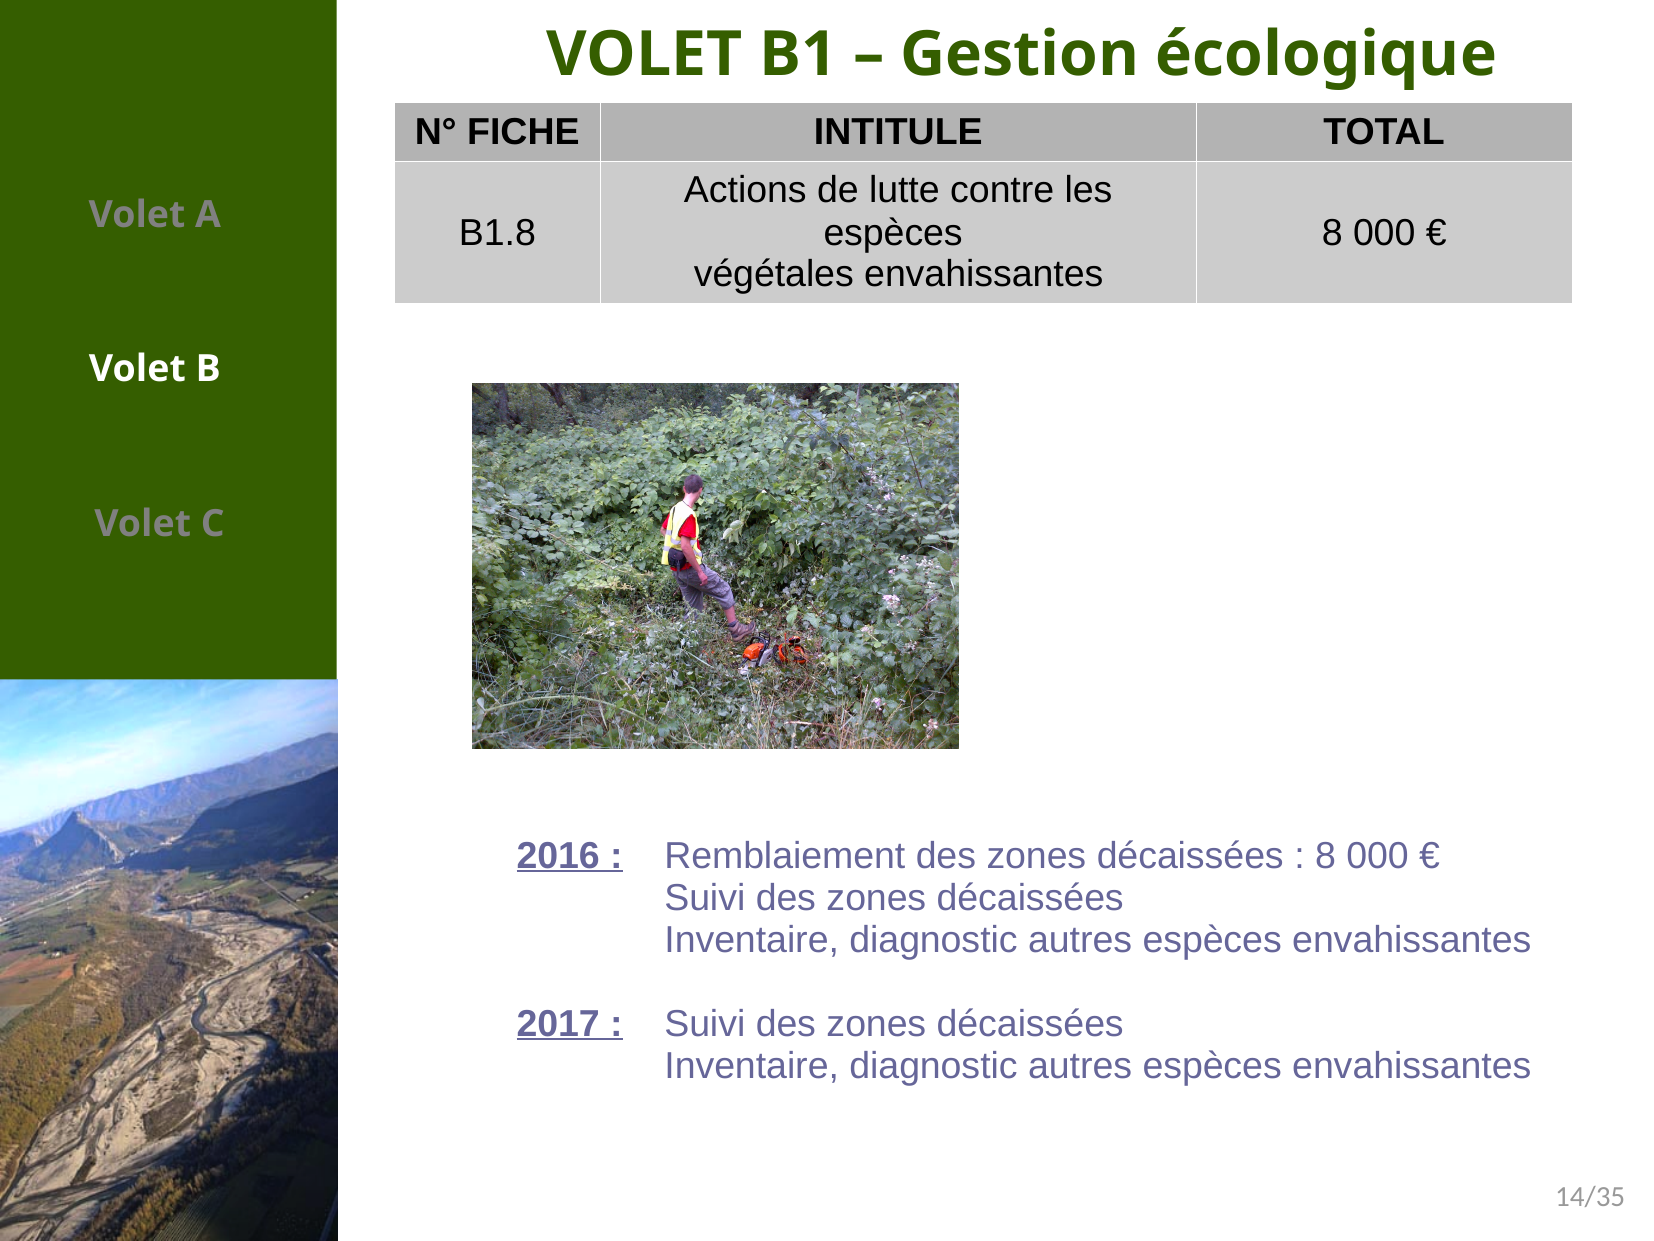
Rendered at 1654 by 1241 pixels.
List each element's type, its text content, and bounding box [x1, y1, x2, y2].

text_box VOLET B1 – Gestion écologique [580, 0, 1466, 102]
table_cell B1.8 [395, 162, 600, 303]
picture [472, 383, 959, 749]
text_box [0, 0, 337, 680]
text_box 2016 : Remblaiement des zones décaissées : 8 000 € Suivi des zones décaissées Inventaire, diagnostic autres espèces envahissantes 2017 : Suivi des zones décaissées Inventaire, diagnostic autres espèces envahissantes [501, 826, 1595, 1181]
table_header N° FICHE [395, 103, 600, 161]
table_cell 8 000 € [1197, 162, 1572, 303]
table_cell Actions de lutte contre les espèces végétales envahissantes [601, 162, 1196, 303]
text_box Volet A Volet B Volet C [59, 128, 251, 508]
picture [0, 679, 338, 1241]
table_header INTITULE [601, 103, 1196, 161]
table_header TOTAL [1197, 103, 1572, 161]
